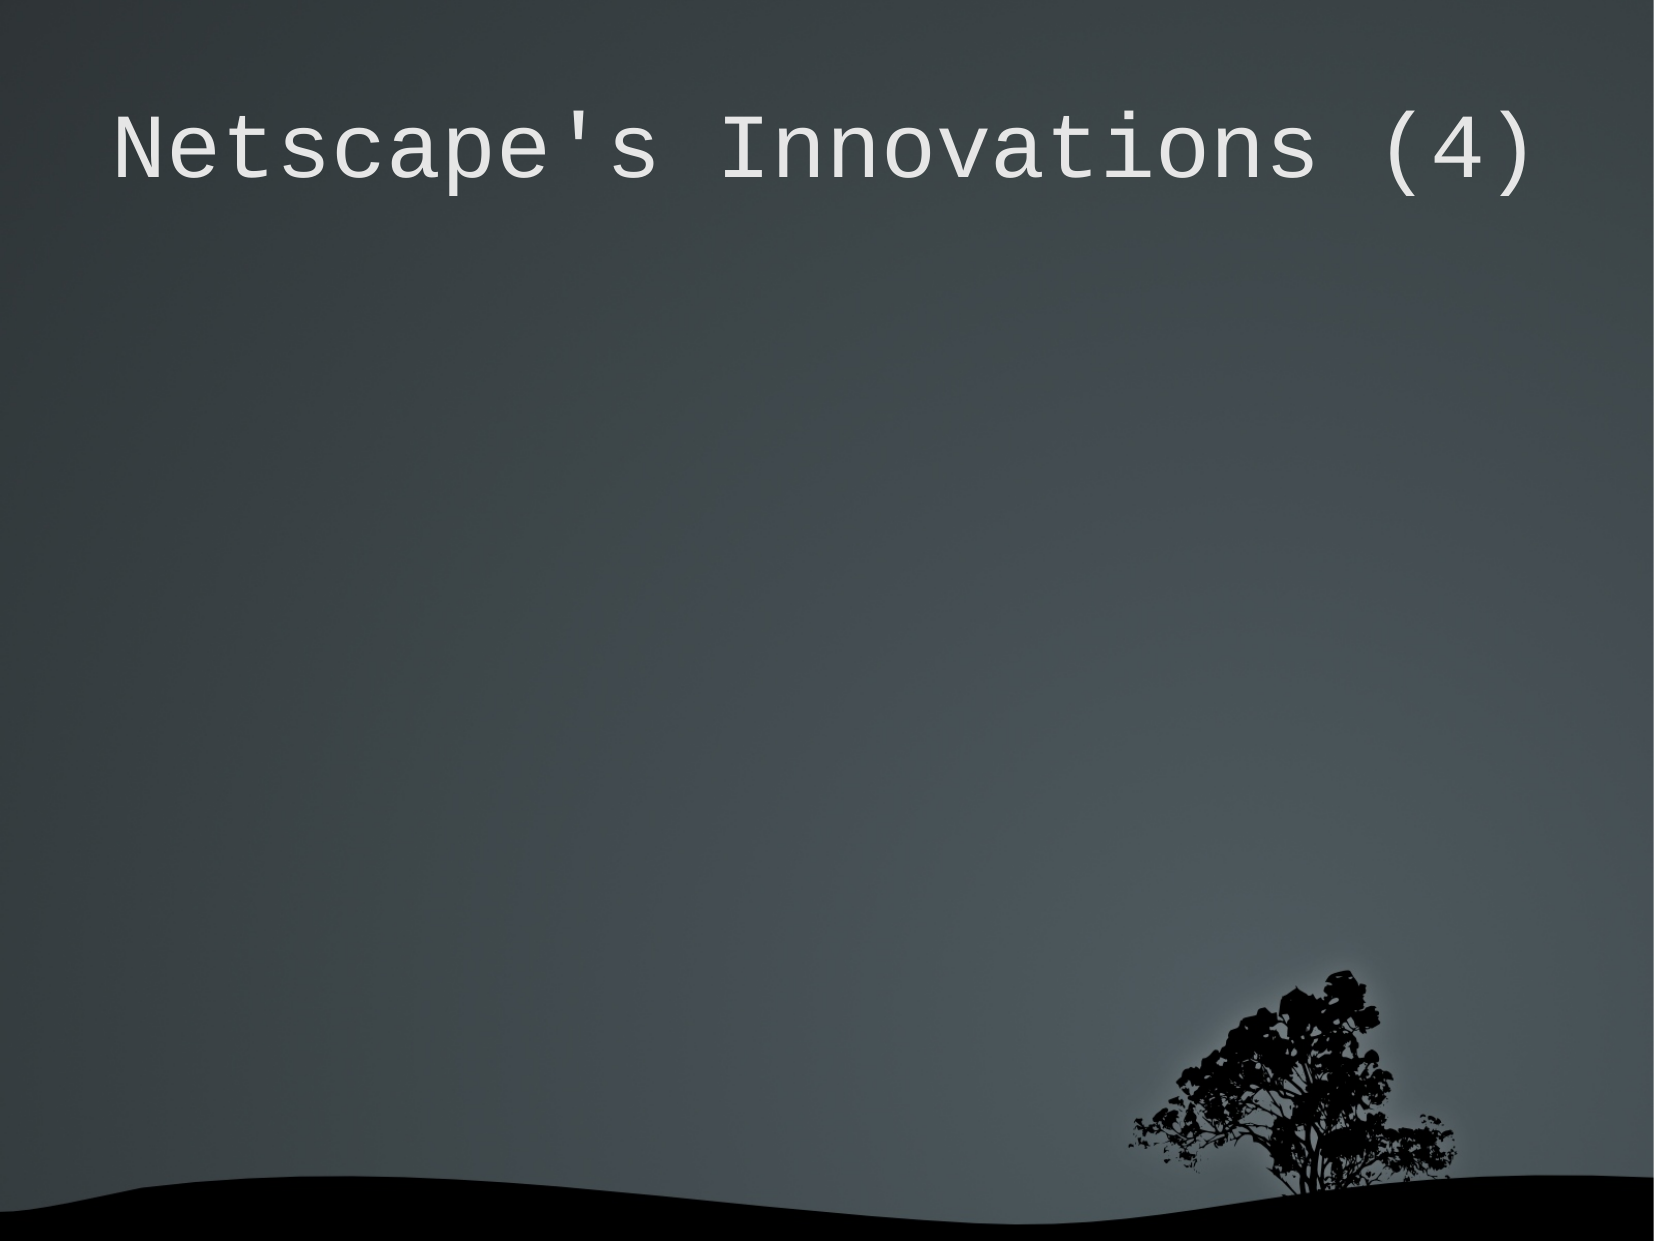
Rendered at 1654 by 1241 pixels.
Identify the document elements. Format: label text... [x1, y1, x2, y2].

list [82, 290, 1571, 1094]
picture [0, 0, 1654, 1241]
title Netscape's Innovations (4) [82, 56, 1571, 250]
